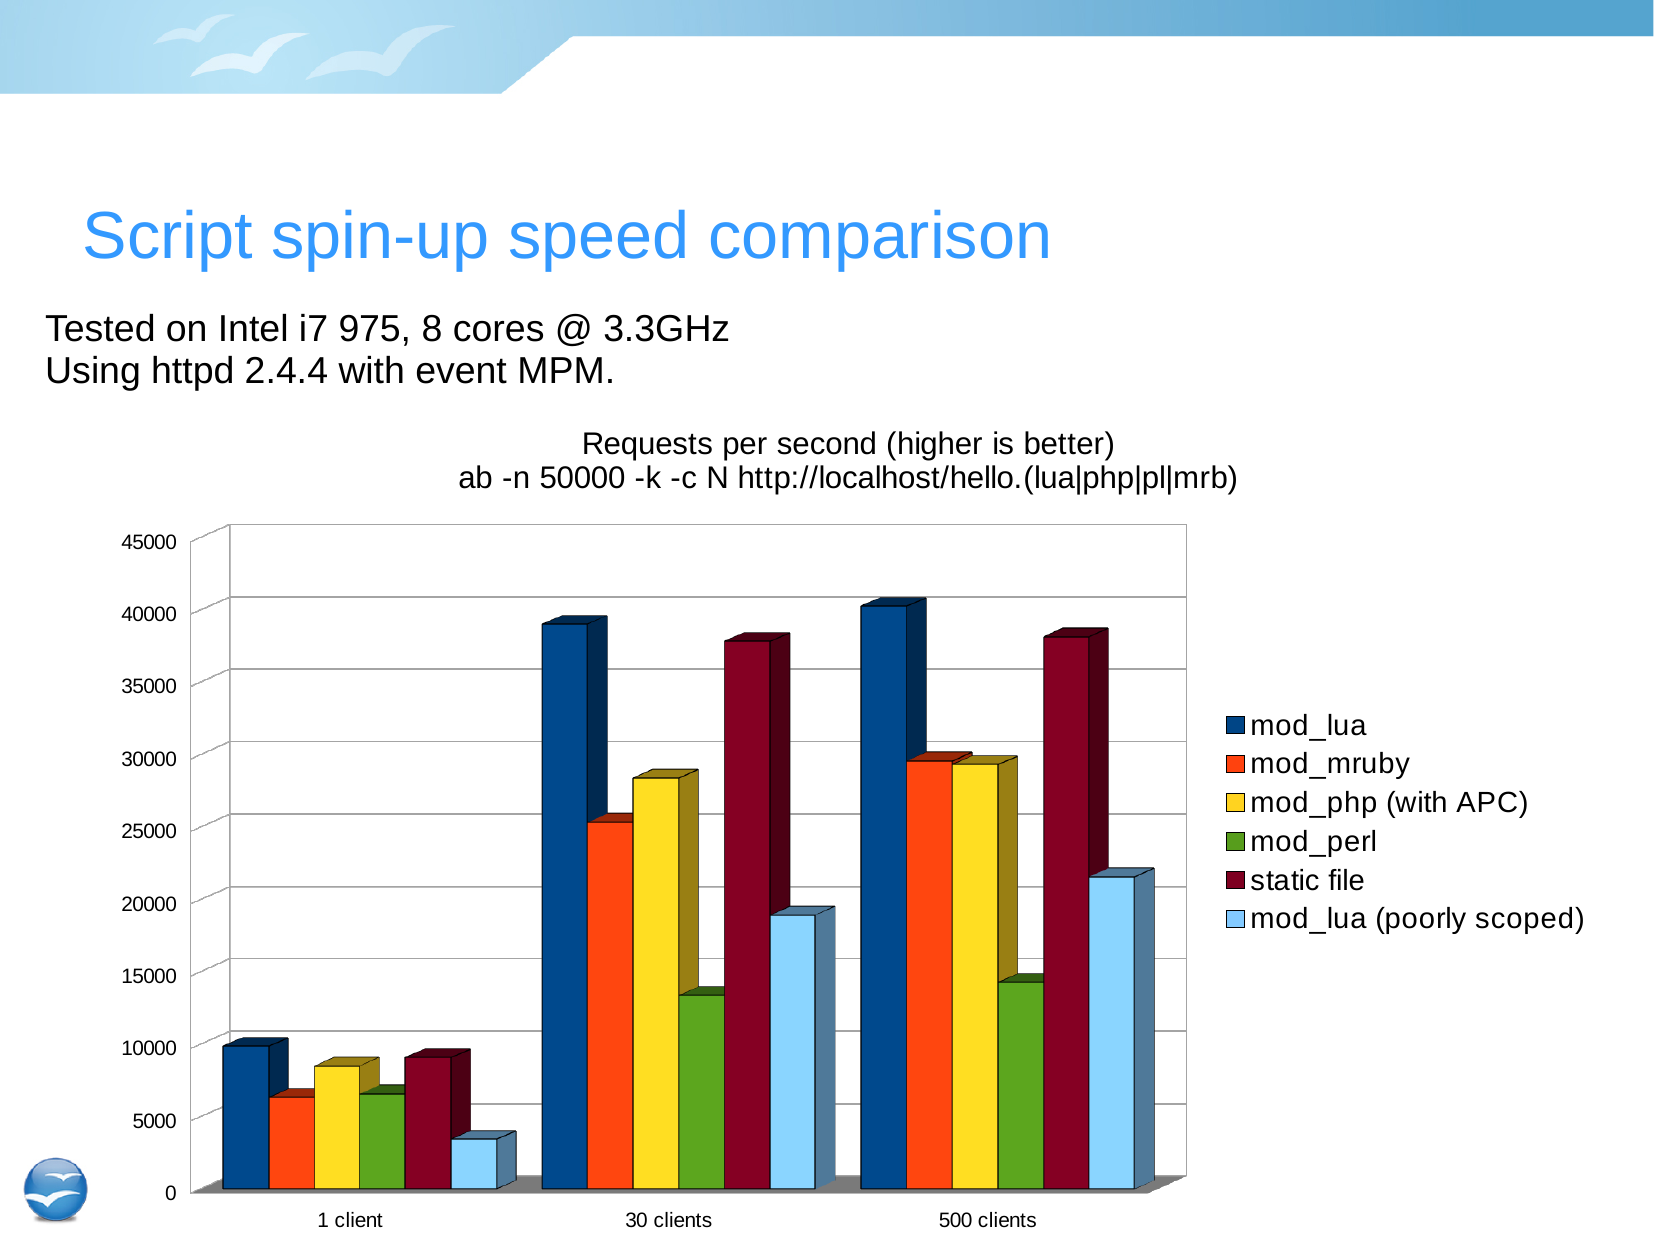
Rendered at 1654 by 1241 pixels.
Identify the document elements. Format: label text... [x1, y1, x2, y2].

text_box Tested on Intel i7 975, 8 cores @ 3.3GHz Using httpd 2.4.4 with event MPM. [30, 300, 1381, 399]
picture [0, 0, 1654, 1241]
chart [91, 391, 1607, 1241]
title Script spin-up speed comparison [82, 132, 1571, 340]
